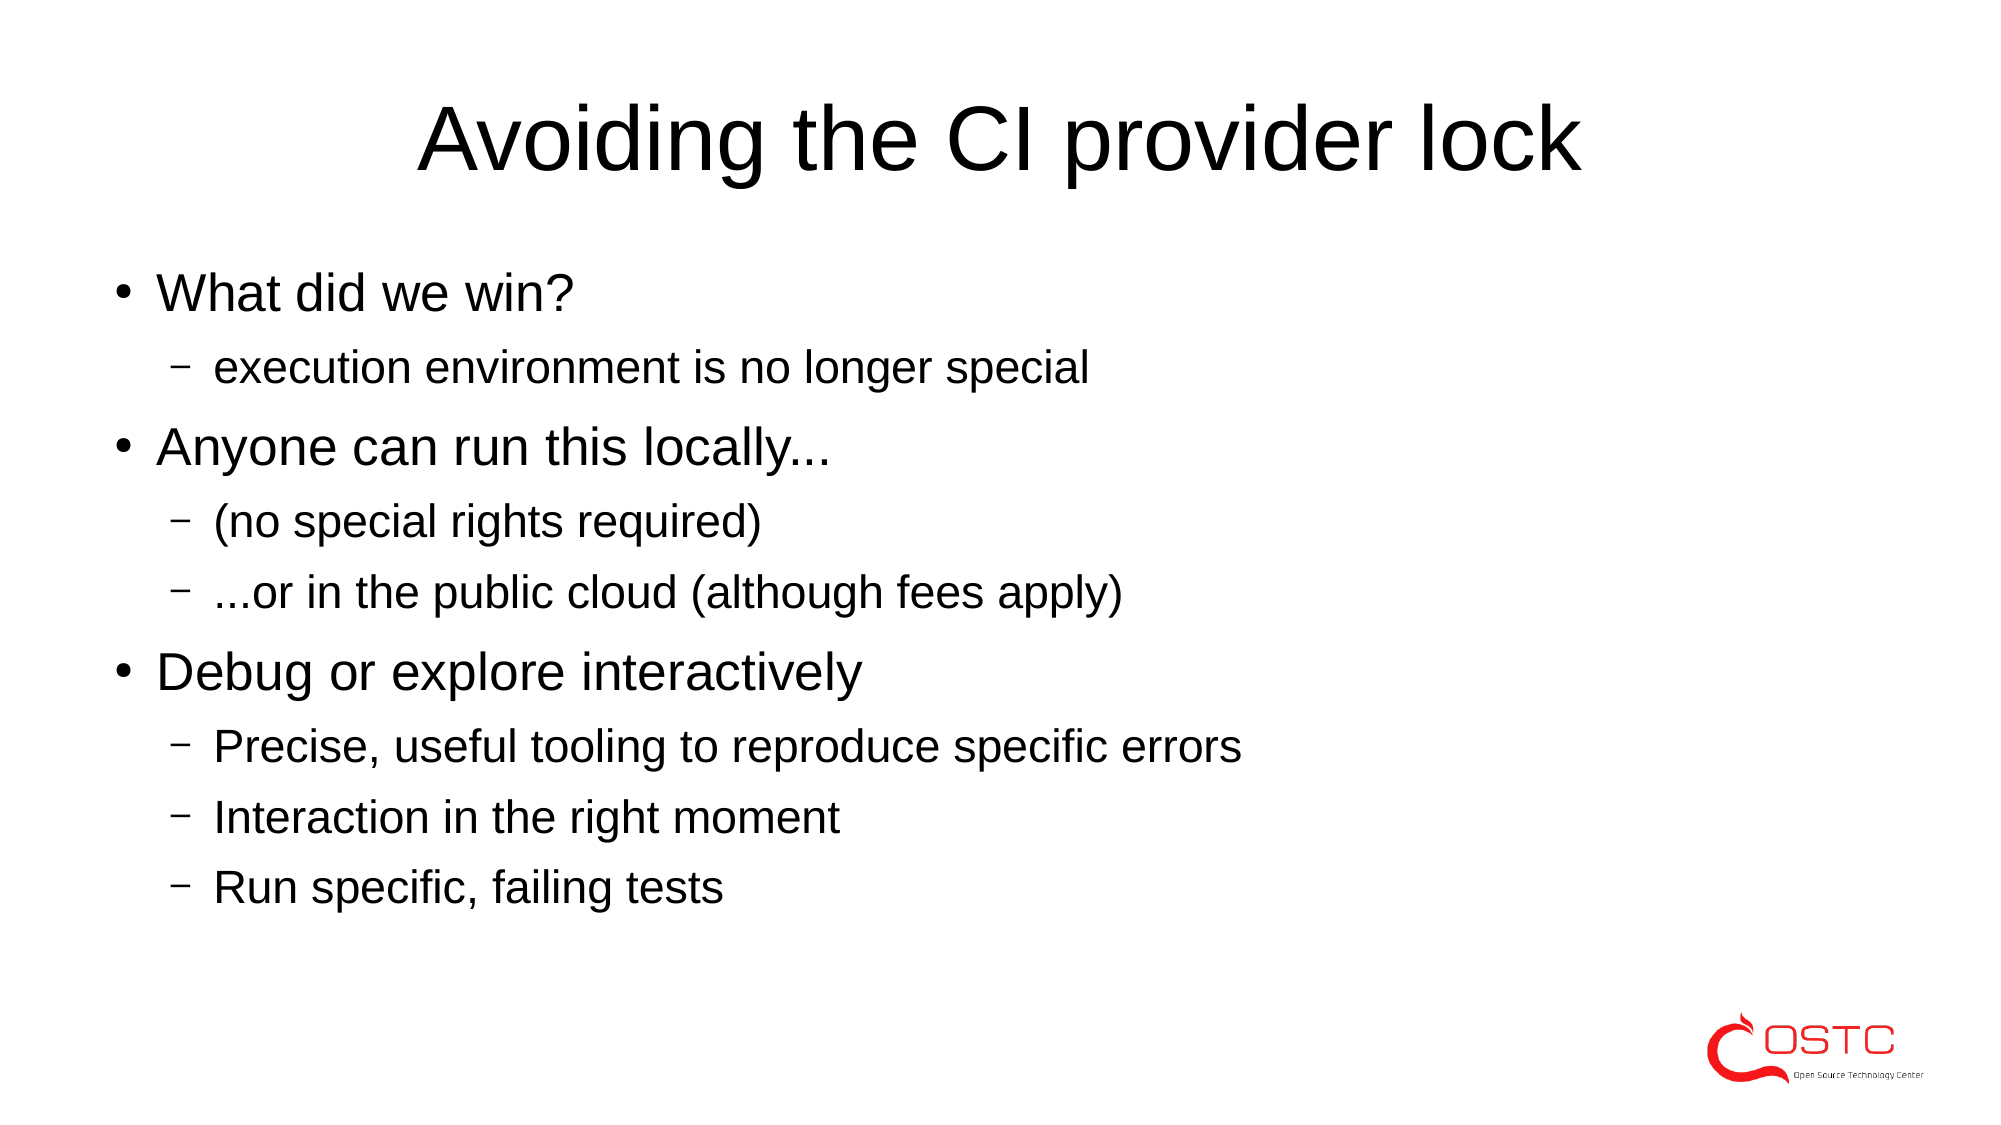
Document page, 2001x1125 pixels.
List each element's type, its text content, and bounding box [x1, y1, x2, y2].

list What did we win? execution environment is no longer special Anyone can run this locally... (no special rights required) ...or in the public cloud (although fees apply) Debug or explore interactively Precise, useful tooling to reproduce specific errors Interaction in the right moment Run specific, failing tests [100, 263, 1901, 916]
picture [1643, 933, 2001, 1125]
title Avoiding the CI provider lock [100, 44, 1901, 233]
